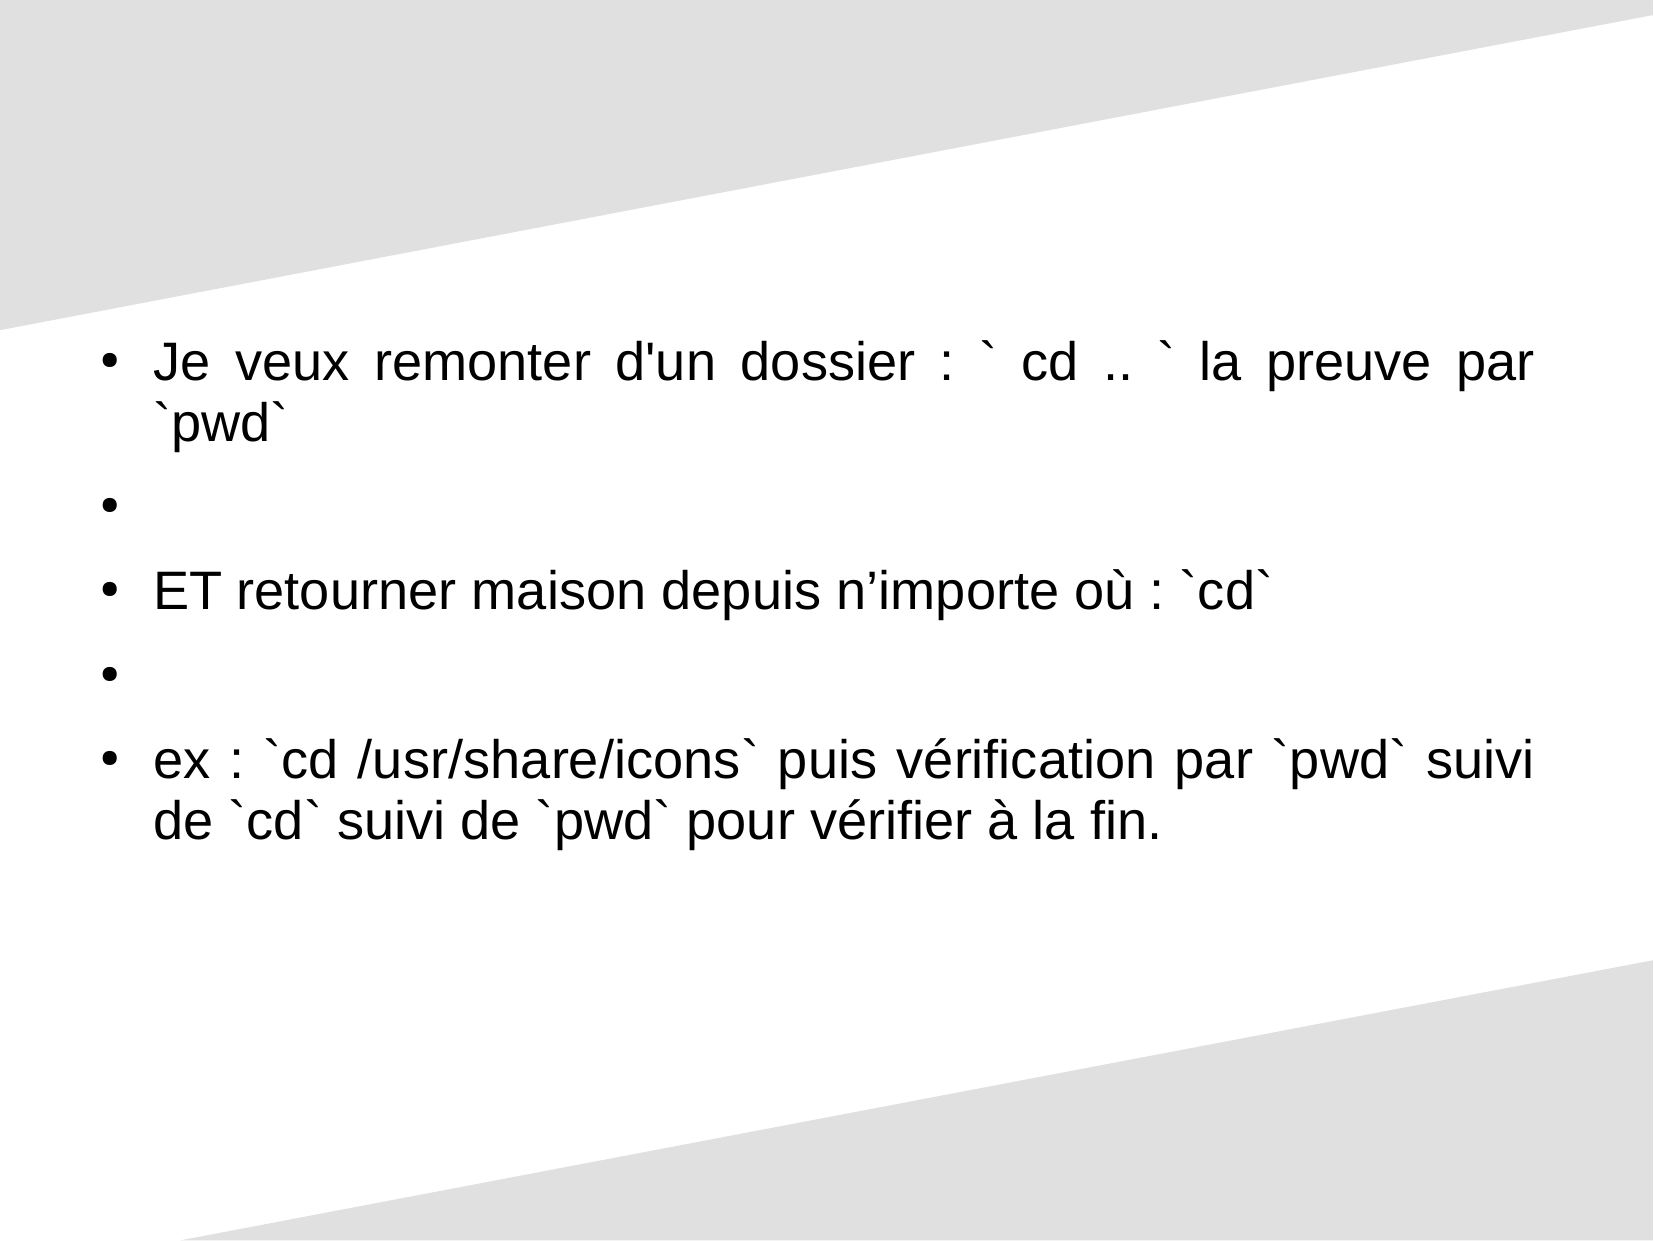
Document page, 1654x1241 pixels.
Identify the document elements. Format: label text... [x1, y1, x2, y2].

list Je veux remonter d'un dossier : ` cd .. ` la preuve par `pwd` ET retourner maison depuis n’importe où : `cd` ex : `cd /usr/share/icons` puis vérification par `pwd` suivi de `cd` suivi de `pwd` pour vérifier à la fin. [82, 331, 1538, 1052]
